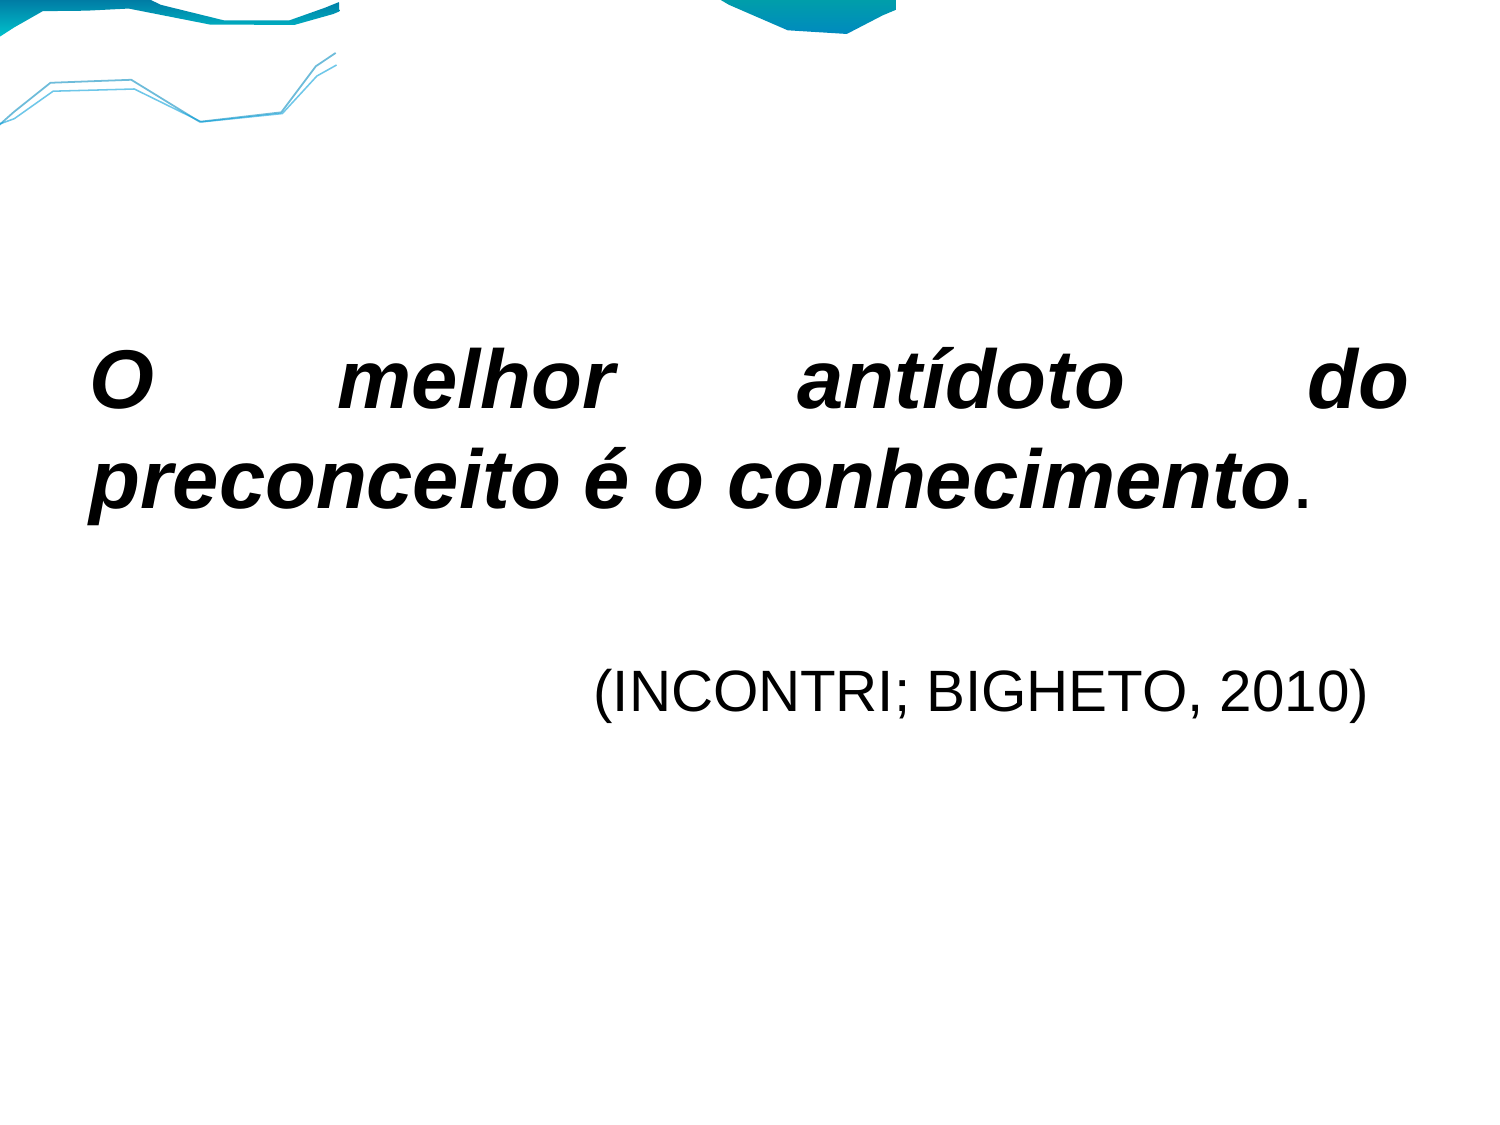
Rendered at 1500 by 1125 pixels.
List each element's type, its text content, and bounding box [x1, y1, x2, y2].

list O melhor antídoto do preconceito é o conhecimento. (INCONTRI; BIGHETO, 2010) [75, 317, 1425, 1038]
